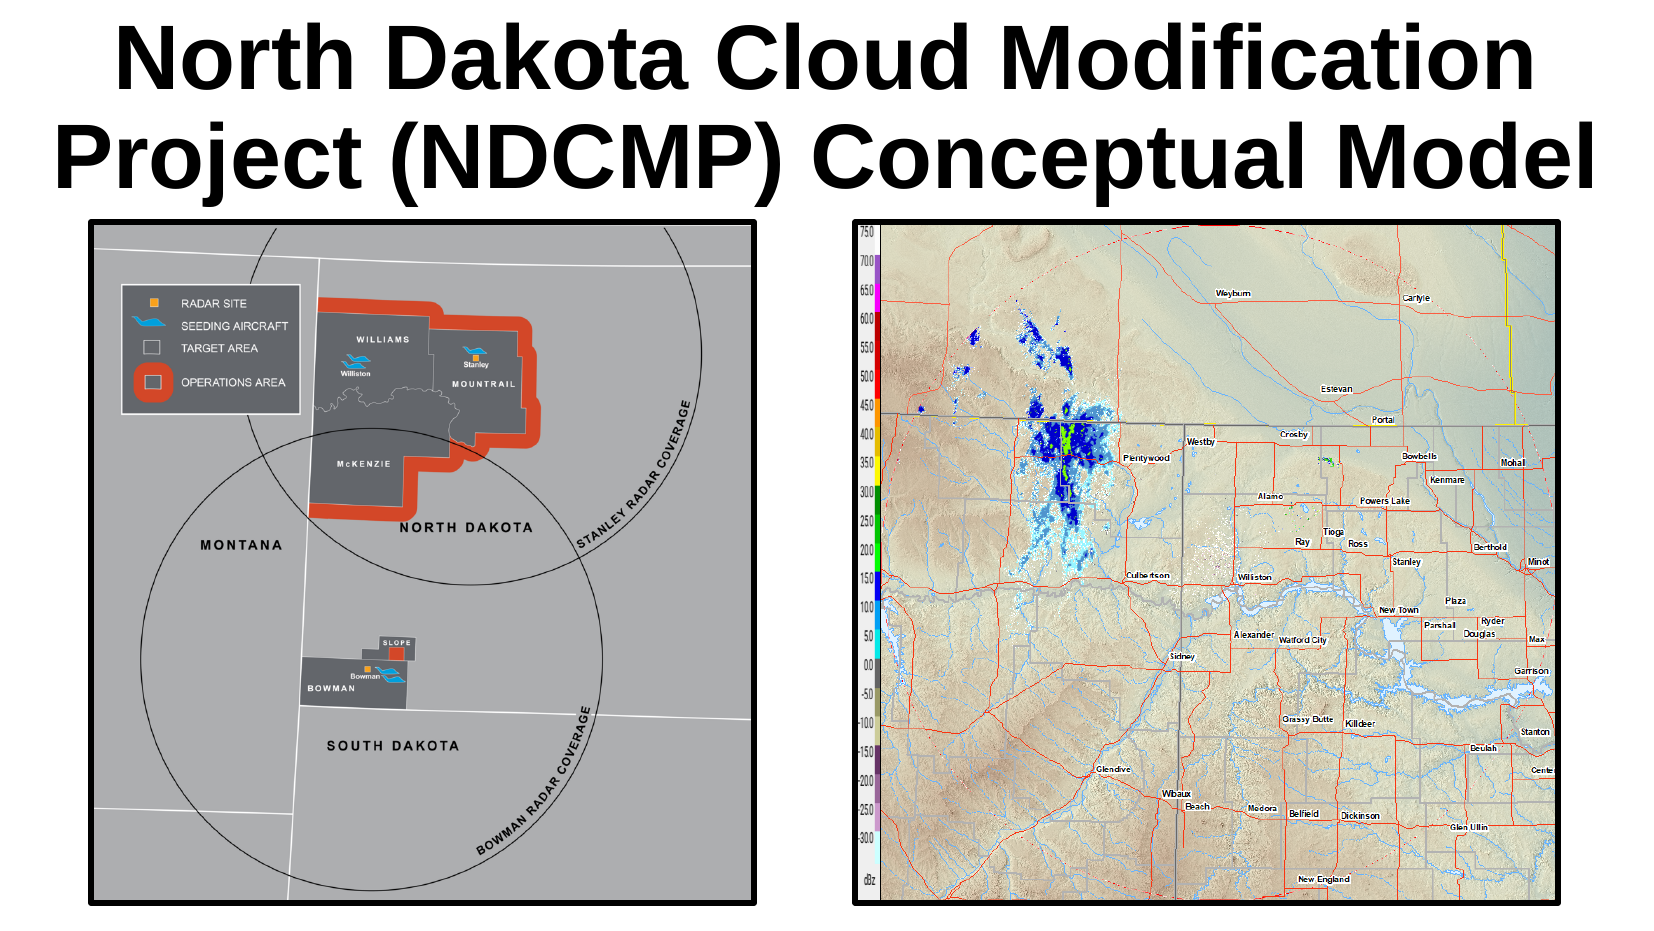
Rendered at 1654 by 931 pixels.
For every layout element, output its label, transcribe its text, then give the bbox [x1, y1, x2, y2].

picture [93, 225, 752, 901]
picture [858, 225, 1555, 901]
title North Dakota Cloud Modification Project (NDCMP) Conceptual Model [0, 2, 1654, 216]
